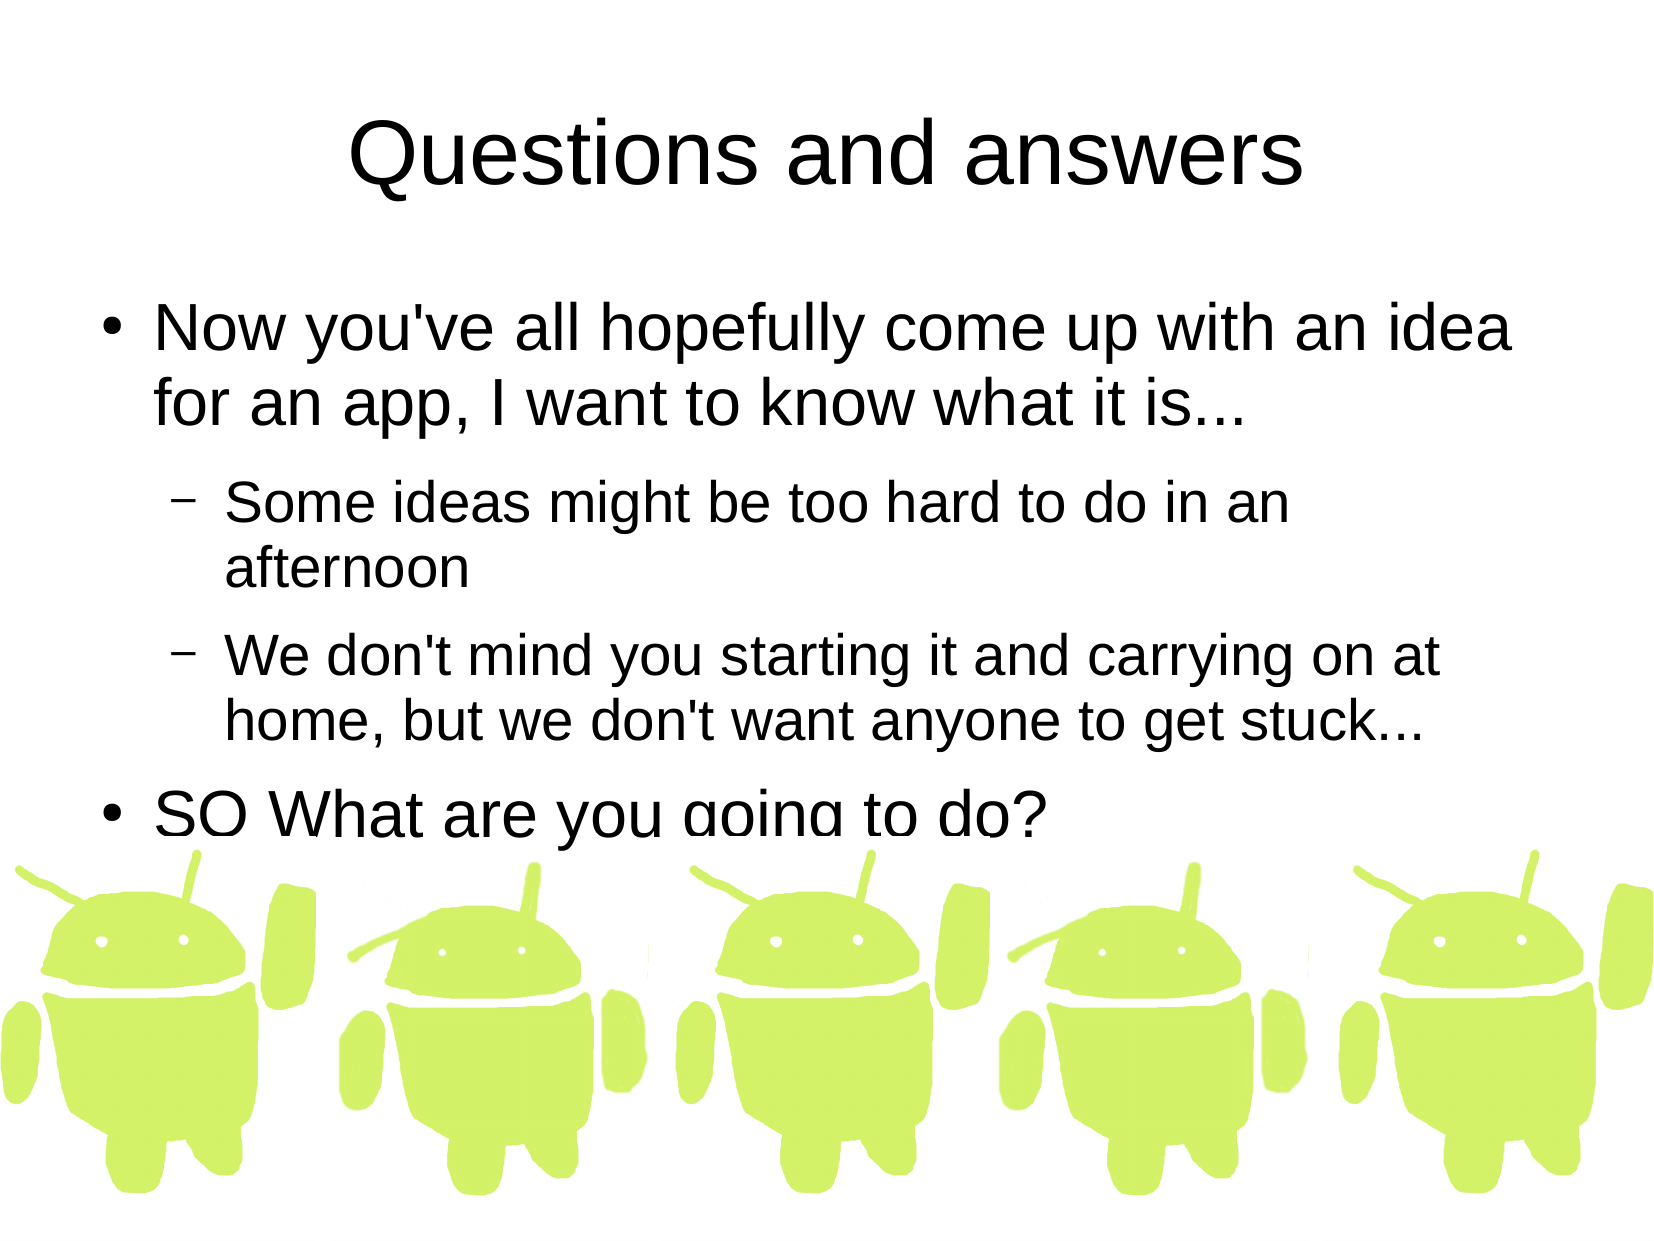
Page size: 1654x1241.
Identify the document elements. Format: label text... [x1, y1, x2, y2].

list Now you've all hopefully come up with an idea for an app, I want to know what it is... Some ideas might be too hard to do in an afternoon We don't mind you starting it and carrying on at home, but we don't want anyone to get stuck... SO What are you going to do? [82, 290, 1538, 1010]
picture [660, 836, 1309, 1241]
picture [0, 836, 316, 1241]
picture [1323, 836, 1654, 1241]
title Questions and answers [82, 49, 1571, 257]
picture [330, 851, 649, 1241]
